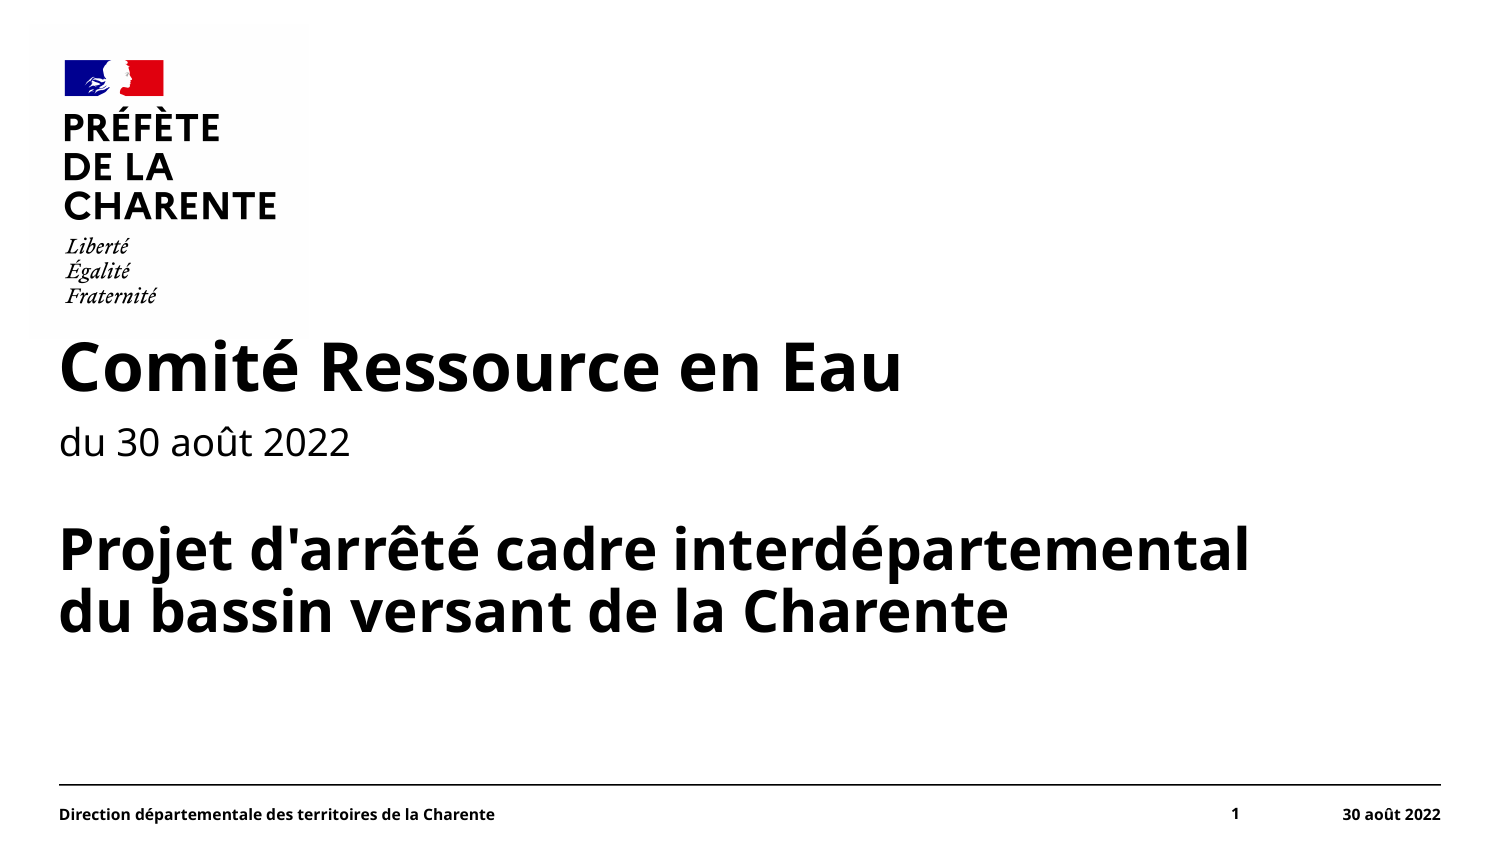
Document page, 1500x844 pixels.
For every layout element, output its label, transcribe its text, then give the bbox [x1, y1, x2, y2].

list Projet d'arrêté cadre interdépartemental du bassin versant de la Charente [59, 519, 1441, 726]
list Comité Ressource en Eau du 30 août 2022 [59, 332, 1111, 532]
slide_number <numéro> [1027, 784, 1241, 844]
slide_number 30 août 2022 [1249, 784, 1441, 844]
footer Direction départementale des territoires de la Charente [59, 784, 1027, 844]
picture [29, 24, 309, 339]
